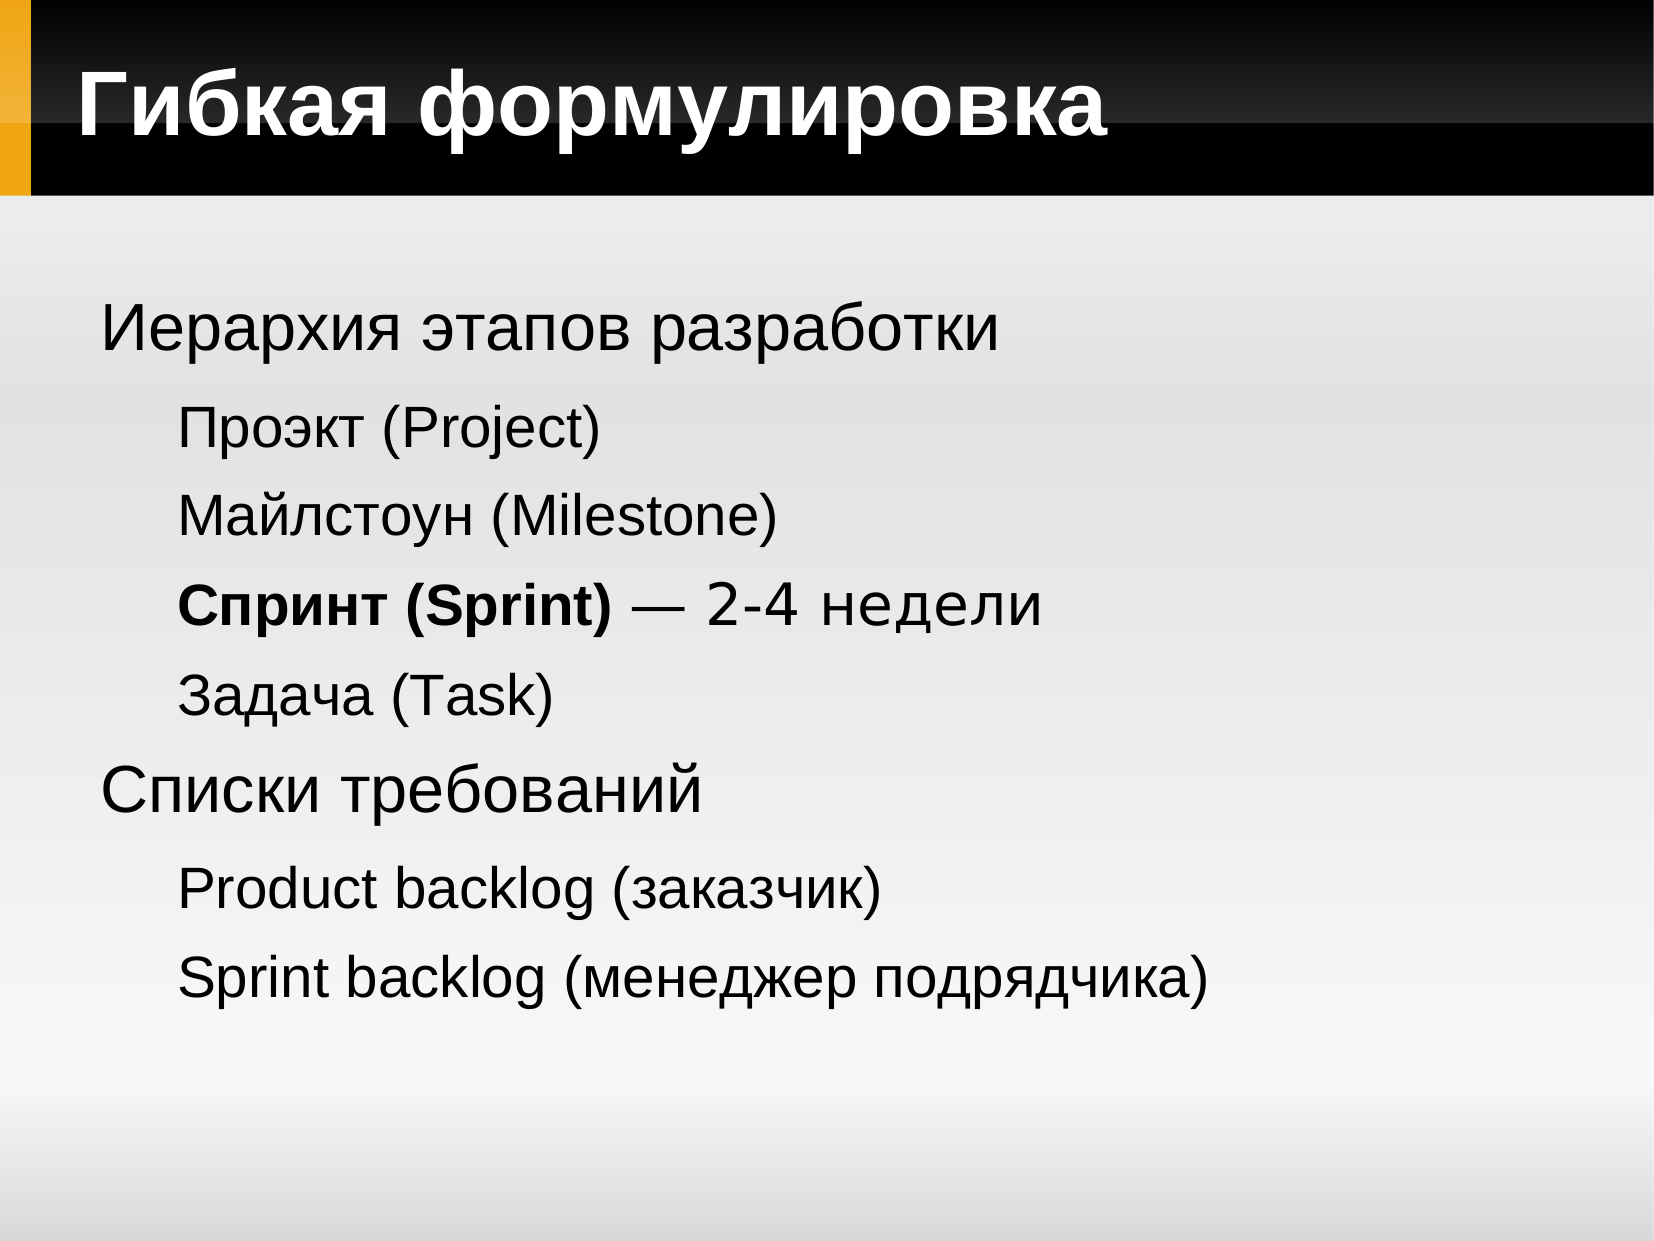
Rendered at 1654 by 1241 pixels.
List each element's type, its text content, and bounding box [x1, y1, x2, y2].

title Гибкая формулировка [76, 7, 1565, 200]
list Иерархия этапов разработки Проэкт (Project) Майлстоун (Milestone) Спринт (Sprint) — 2-4 недели Задача (Task) Списки требований Product backlog (заказчик) Sprint backlog (менеджер подрядчика) [82, 290, 1571, 1094]
picture [0, 0, 1654, 1241]
